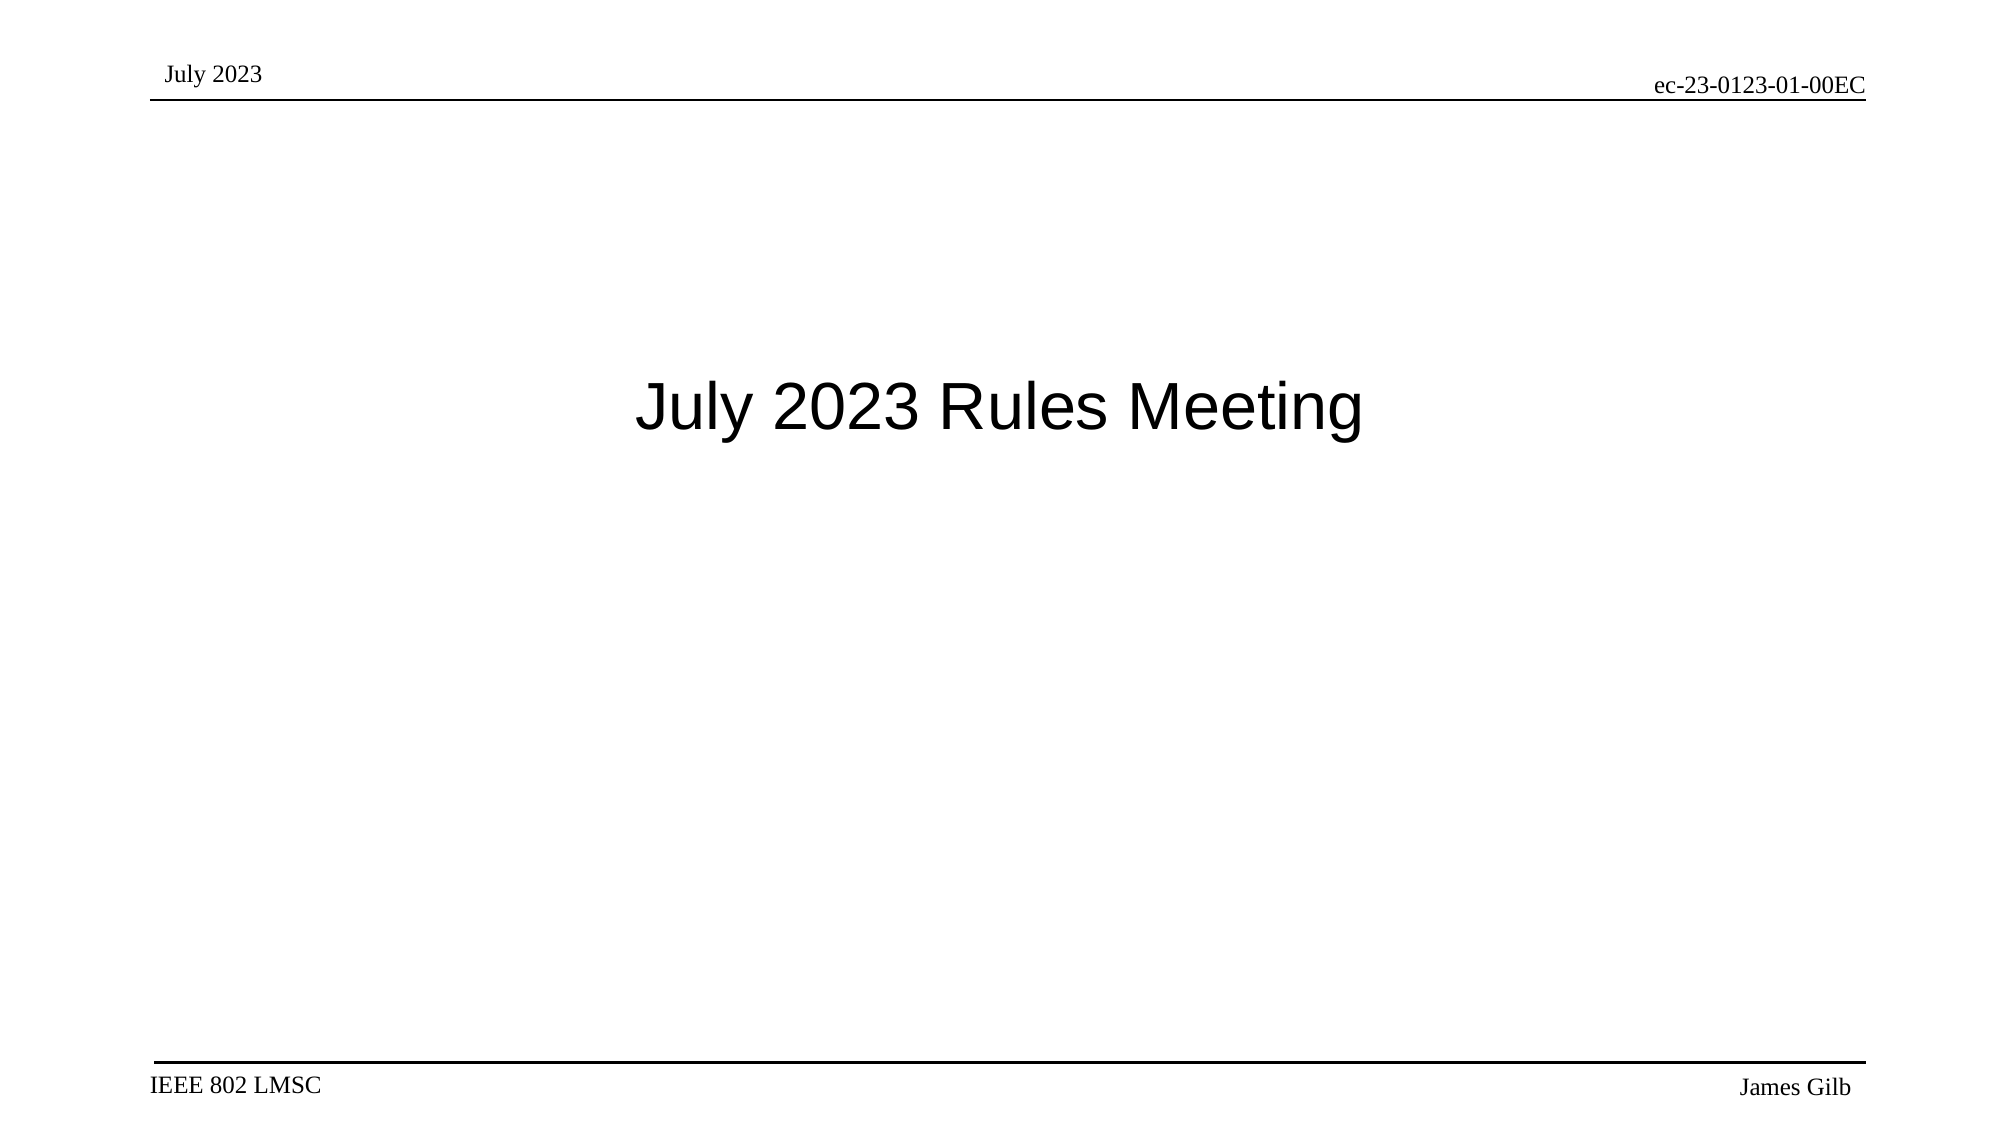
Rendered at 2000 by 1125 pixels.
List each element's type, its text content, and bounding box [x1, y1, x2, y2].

subtitle July 2023 Rules Meeting [125, 112, 1876, 693]
